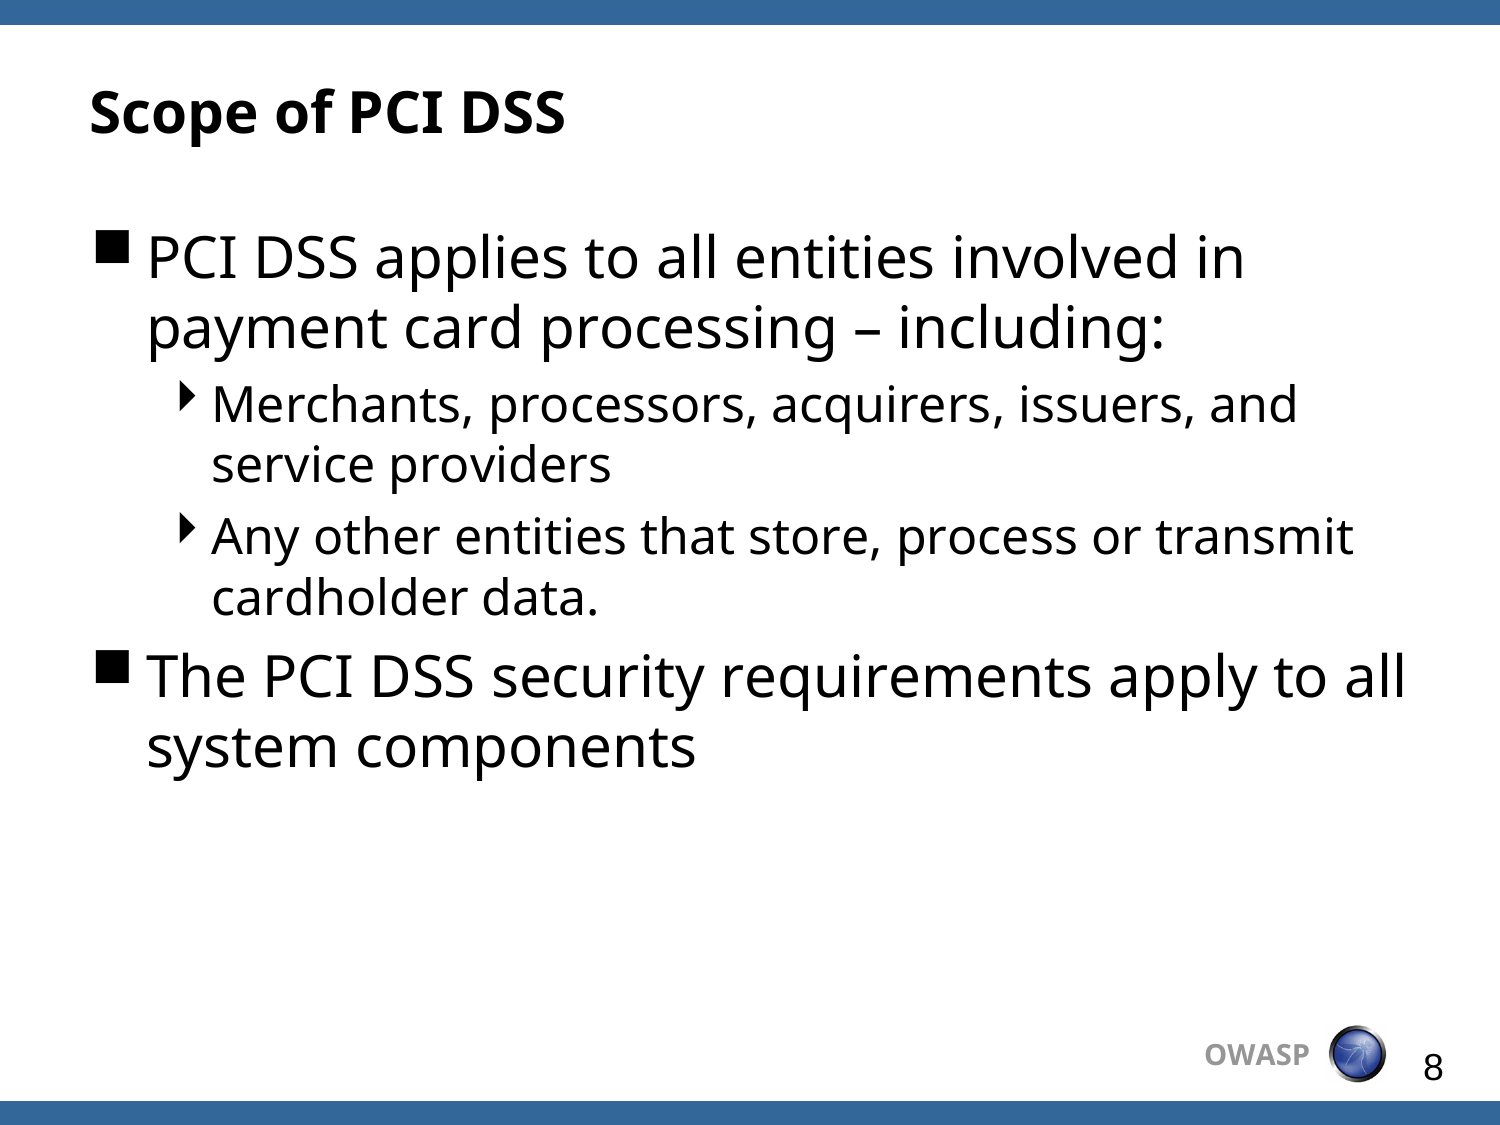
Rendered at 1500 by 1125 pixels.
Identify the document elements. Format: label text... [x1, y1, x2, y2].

list PCI DSS applies to all entities involved in payment card processing – including: Merchants, processors, acquirers, issuers, and service providers Any other entities that store, process or transmit cardholder data. The PCI DSS security requirements apply to all system components [75, 212, 1426, 955]
picture [1325, 1024, 1388, 1083]
title Scope of PCI DSS [75, 32, 1426, 189]
